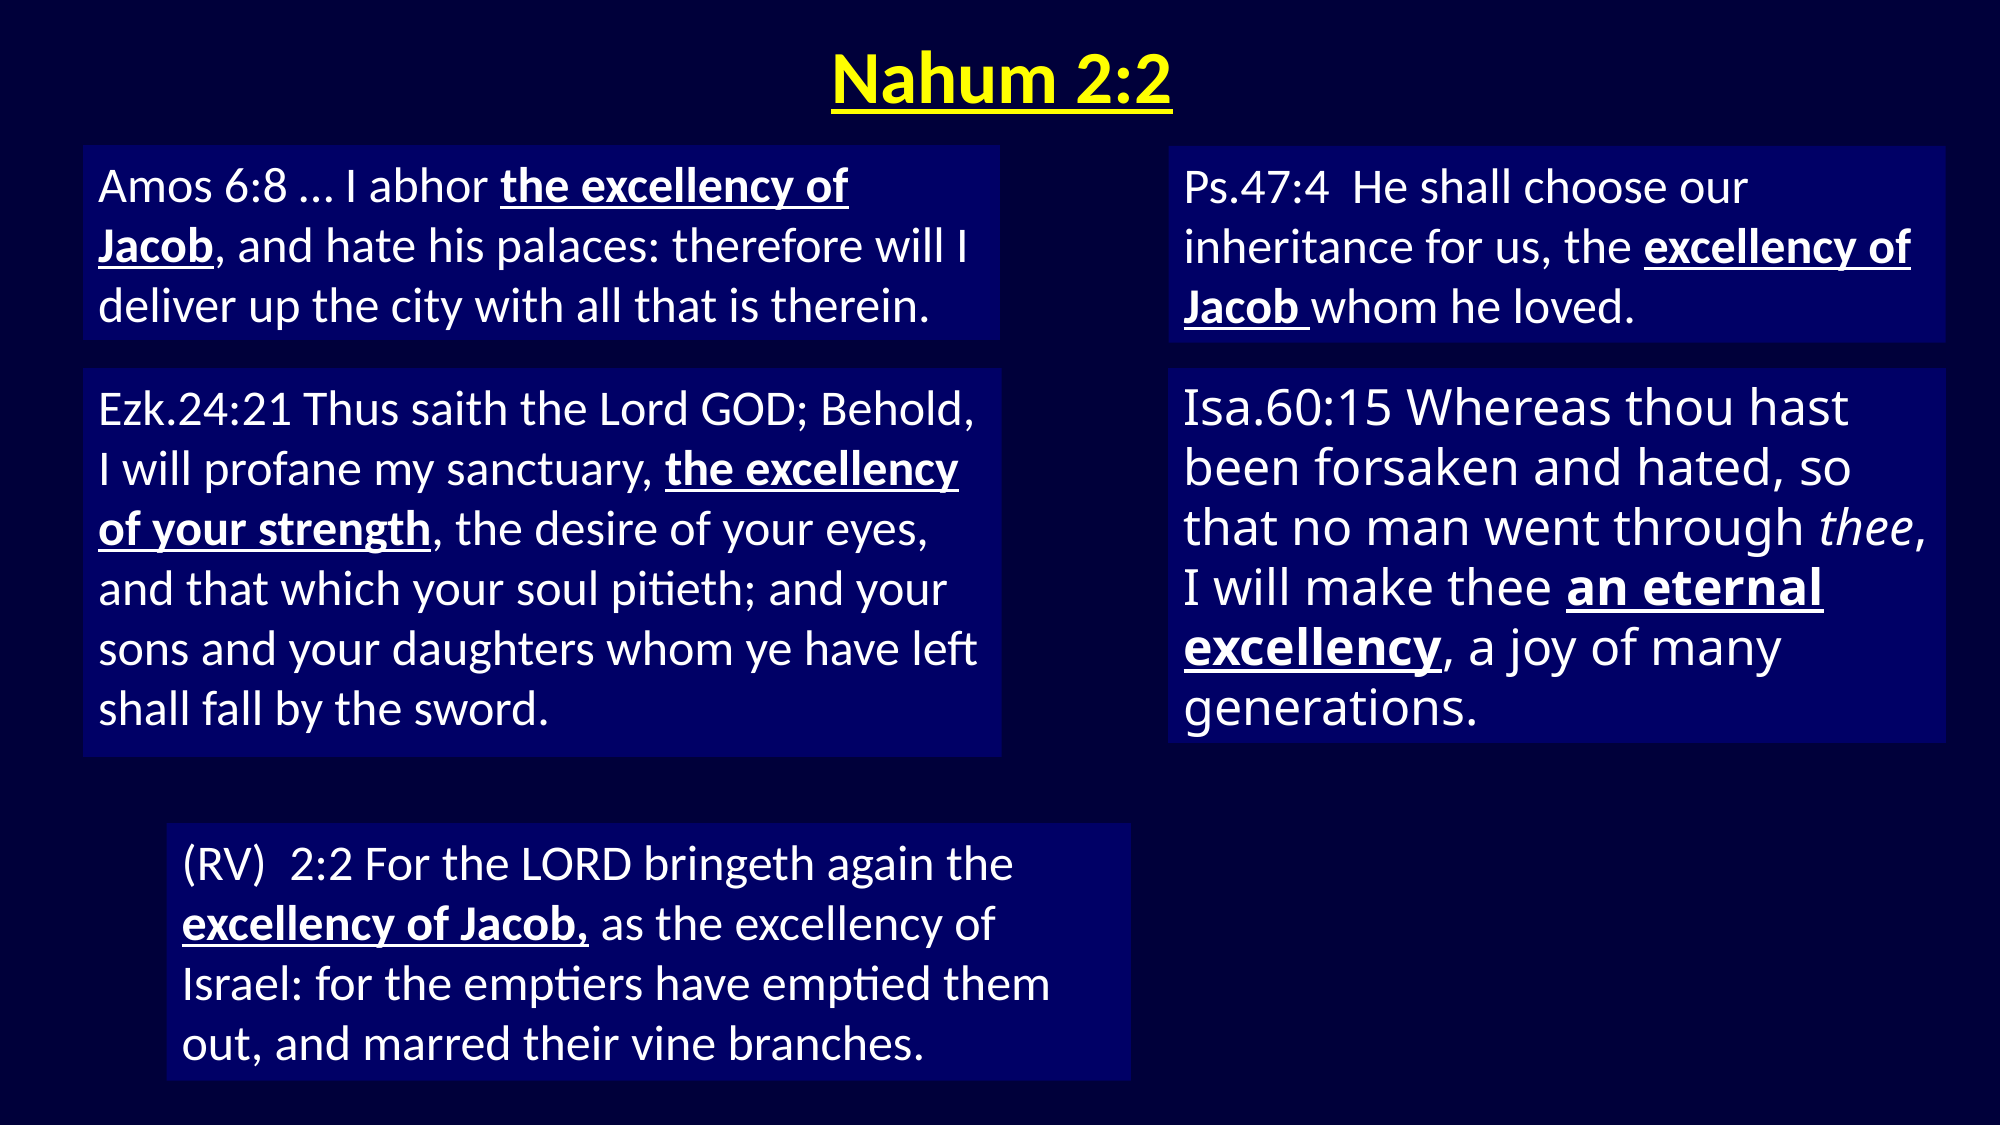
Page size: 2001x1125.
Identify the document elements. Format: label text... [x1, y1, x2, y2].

text_box Ps.47:4 He shall choose our inheritance for us, the excellency of Jacob whom he loved. [1168, 145, 1946, 343]
text_box Amos 6:8 … I abhor the excellency of Jacob, and hate his palaces: therefore will I deliver up the city with all that is therein. [83, 145, 1000, 340]
text_box Ezk.24:21 Thus saith the Lord GOD; Behold, I will profane my sanctuary, the excellency of your strength, the desire of your eyes, and that which your soul pitieth; and your sons and your daughters whom ye have left shall fall by the sword. [83, 368, 1002, 757]
text_box Nahum 2:2 [816, 21, 1372, 128]
text_box (RV) 2:2 For the LORD bringeth again the excellency of Jacob, as the excellency of Israel: for the emptiers have emptied them out, and marred their vine branches. [166, 823, 1131, 1081]
text_box Isa.60:15 Whereas thou hast been forsaken and hated, so that no man went through thee, I will make thee an eternal excellency, a joy of many generations. [1168, 368, 1946, 743]
